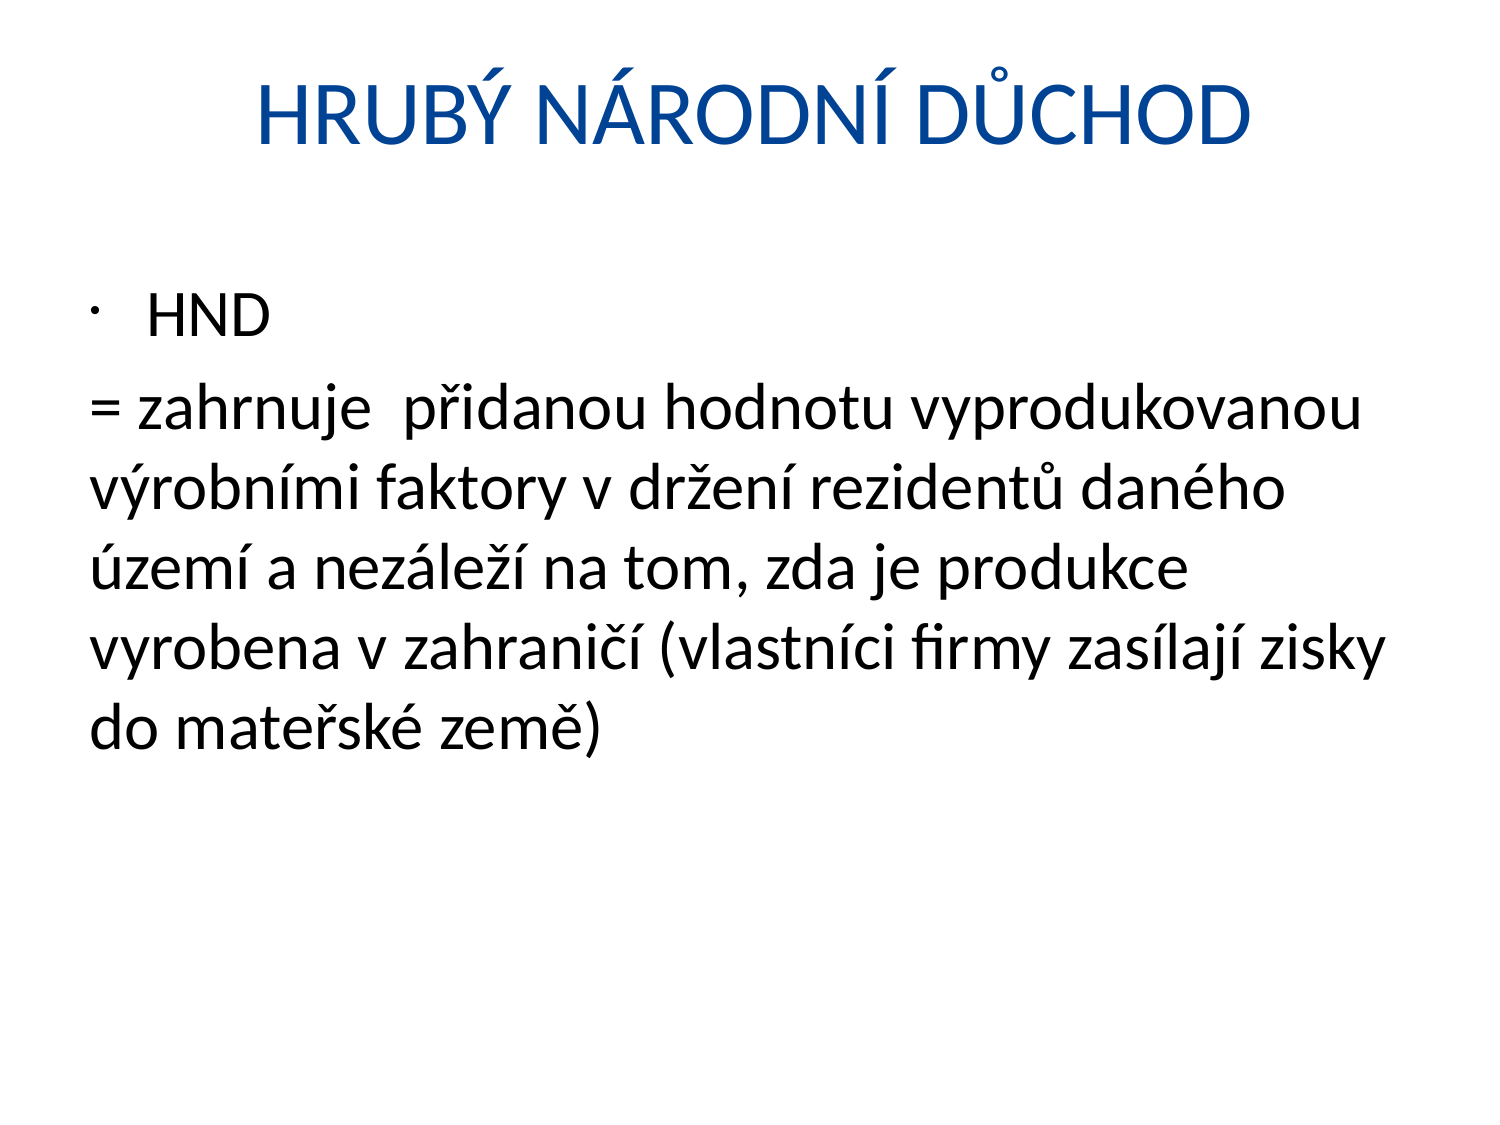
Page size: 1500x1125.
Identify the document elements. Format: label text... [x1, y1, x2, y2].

title HRUBÝ NÁRODNÍ DŮCHOD [75, 45, 1425, 233]
list HND = zahrnuje přidanou hodnotu vyprodukovanou výrobními faktory v držení rezidentů daného území a nezáleží na tom, zda je produkce vyrobena v zahraničí (vlastníci firmy zasílají zisky do mateřské země) [75, 262, 1425, 1005]
